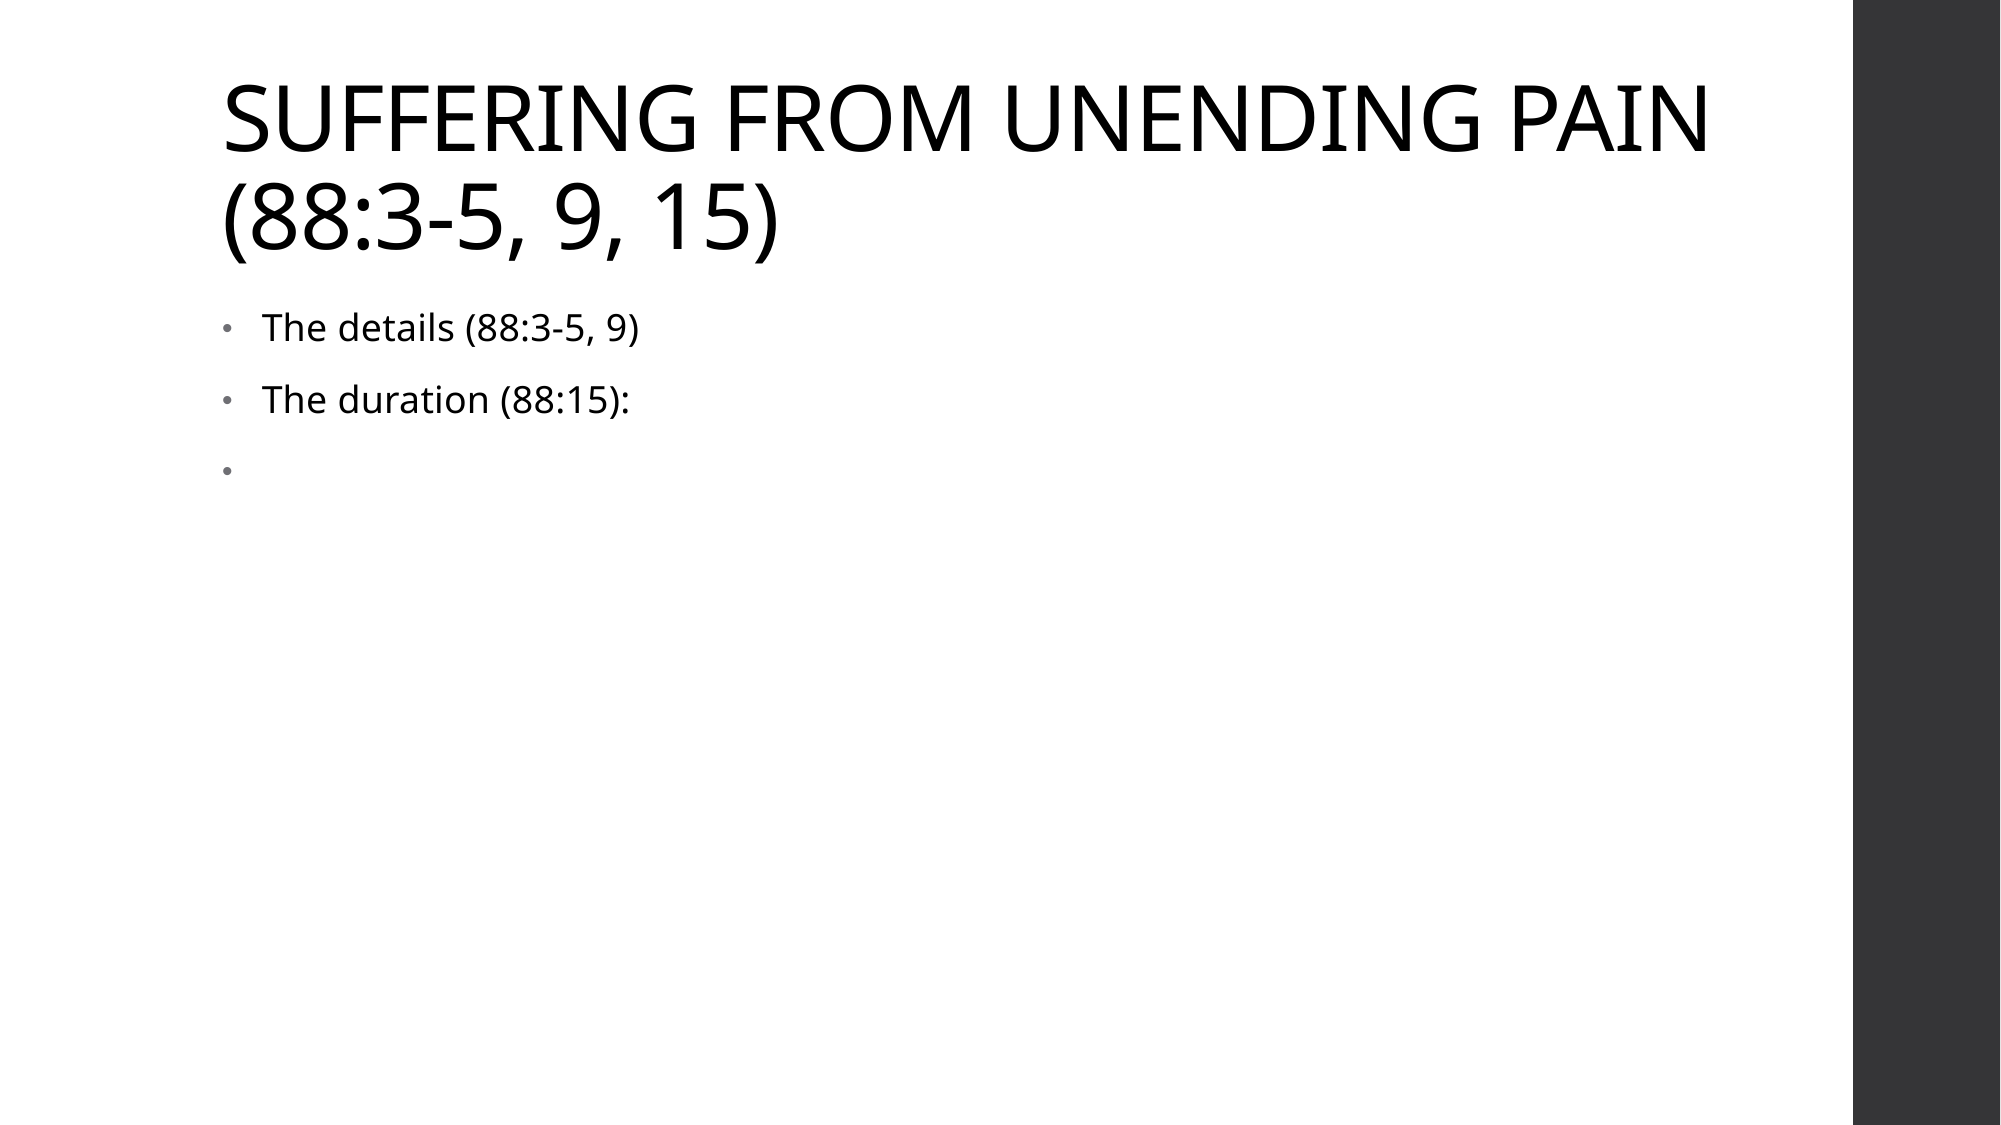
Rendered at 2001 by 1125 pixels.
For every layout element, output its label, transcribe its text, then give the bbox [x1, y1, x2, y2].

list The details (88:3-5, 9) The duration (88:15): [206, 299, 1617, 1014]
title SUFFERING FROM UNENDING PAIN (88:3-5, 9, 15) [206, 60, 1797, 278]
